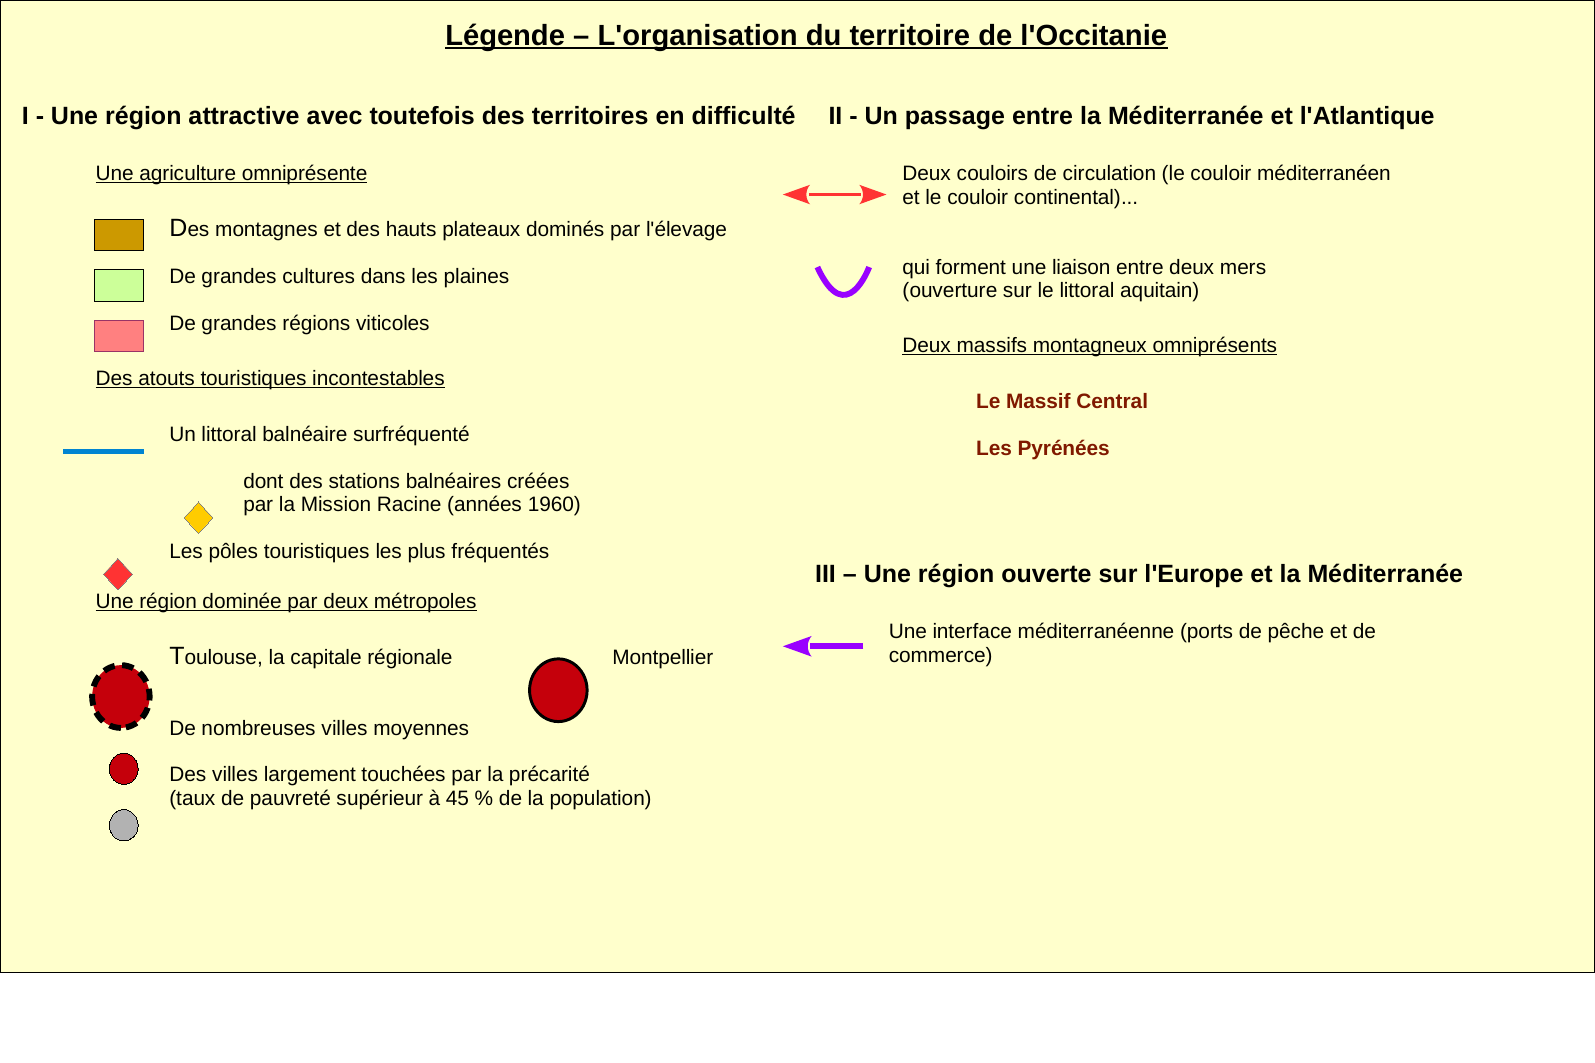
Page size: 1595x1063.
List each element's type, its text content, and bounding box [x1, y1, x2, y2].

text_box [94, 269, 144, 302]
text_box [184, 501, 213, 534]
text_box [92, 665, 150, 728]
text_box I - Une région attractive avec toutefois des territoires en difficulté Une agriculture omniprésente Des montagnes et des hauts plateaux dominés par l'élevage De grandes cultures dans les plaines De grandes régions viticoles Des atouts touristiques incontestables Un littoral balnéaire surfréquenté dont des stations balnéaires créées par la Mission Racine (années 1960) Les pôles touristiques les plus fréquentés Une région dominée par deux métropoles Toulouse, la capitale régionale Montpellier De nombreuses villes moyennes Des villes largement touchées par la précarité (taux de pauvreté supérieur à 45 % de la population) [7, 94, 843, 1003]
text_box [529, 658, 588, 722]
text_box Légende – L'organisation du territoire de l'Occitanie [430, 11, 1212, 63]
text_box [103, 558, 133, 590]
text_box [0, 0, 1595, 973]
text_box II - Un passage entre la Méditerranée et l'Atlantique Deux couloirs de circulation (le couloir méditerranéen et le couloir continental)... qui forment une liaison entre deux mers (ouverture sur le littoral aquitain) Deux massifs montagneux omniprésents Le Massif Central Les Pyrénées [843, 94, 1555, 622]
text_box III – Une région ouverte sur l'Europe et la Méditerranée Une interface méditerranéenne (ports de pêche et de commerce) [800, 552, 1526, 903]
text_box [109, 809, 139, 841]
text_box [109, 753, 139, 785]
text_box [94, 219, 144, 251]
text_box [94, 320, 144, 352]
